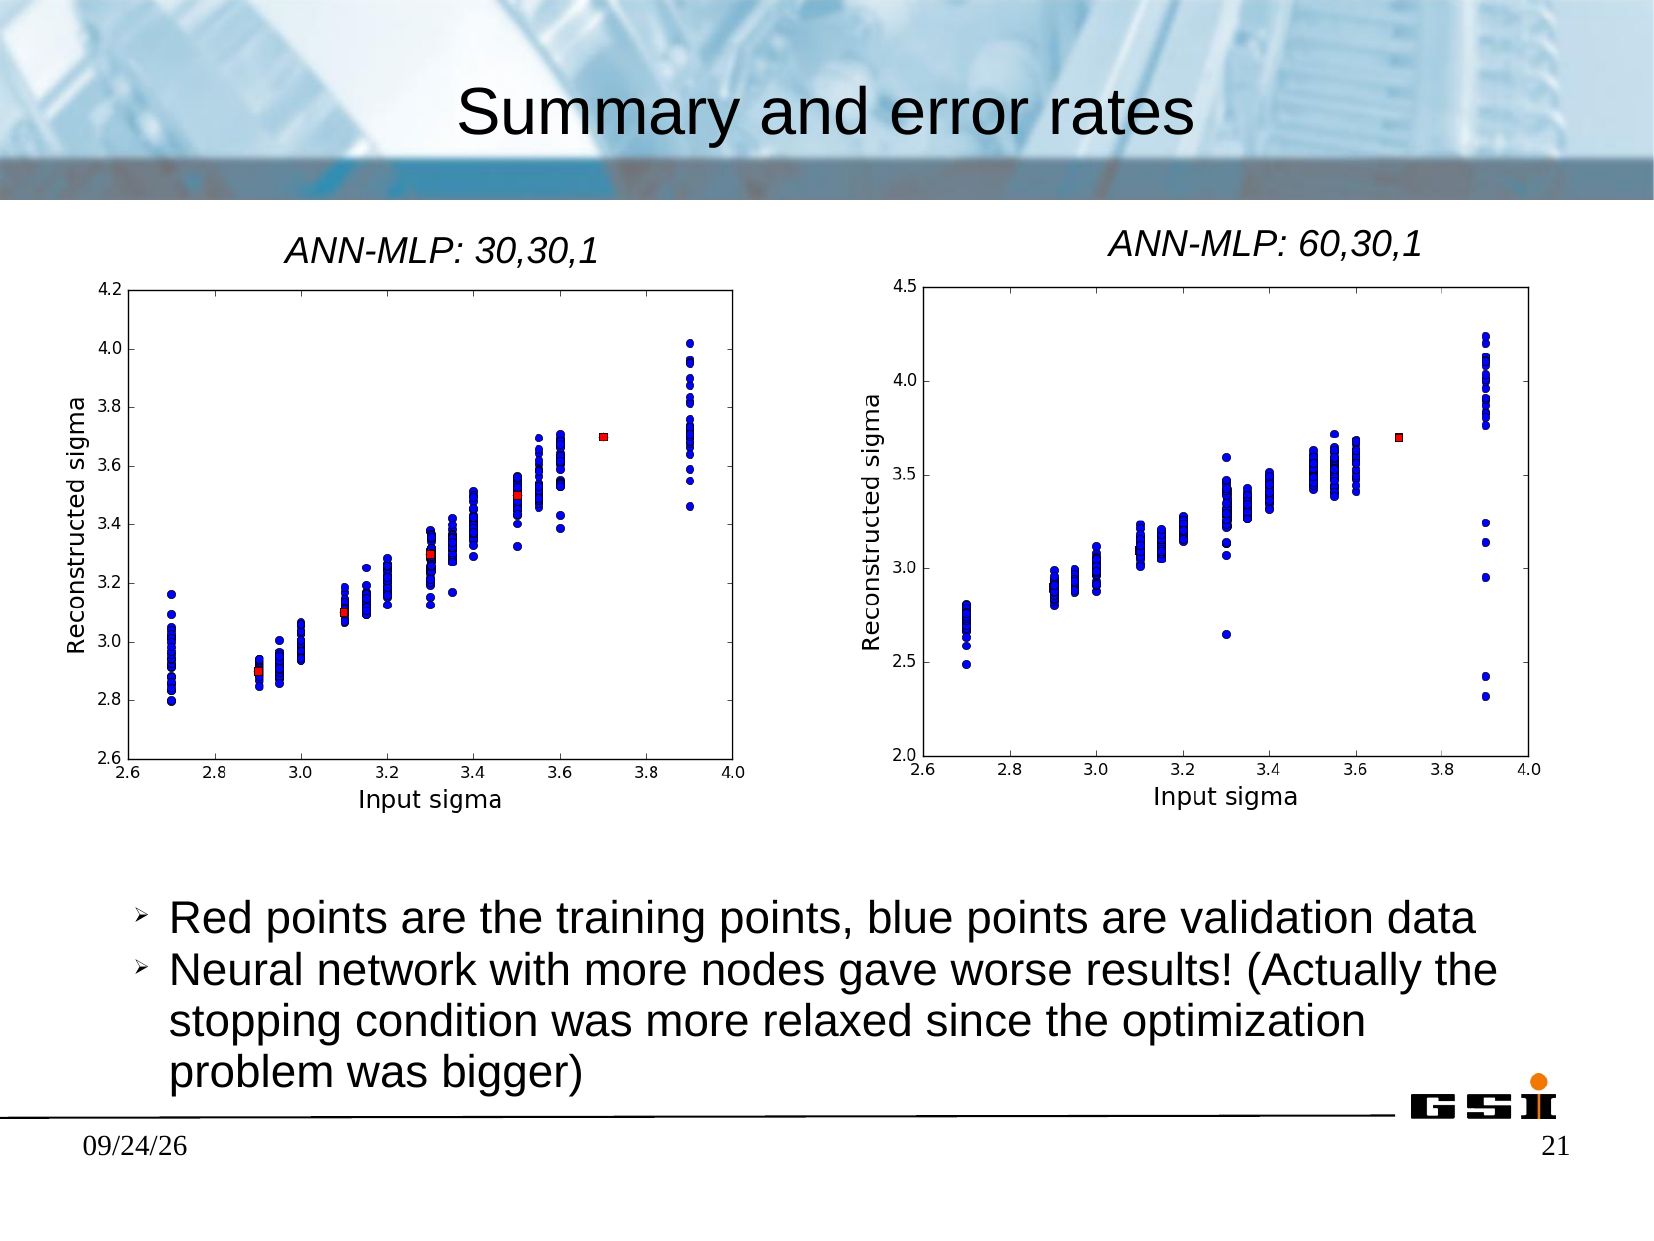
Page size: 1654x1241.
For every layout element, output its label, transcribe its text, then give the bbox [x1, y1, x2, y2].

title Summary and error rates [82, 8, 1571, 216]
picture [0, 0, 1654, 200]
text_box ANN-MLP: 30,30,1 [270, 222, 615, 280]
picture [30, 231, 810, 817]
text_box ANN-MLP: 60,30,1 [1094, 215, 1439, 272]
picture [1516, 1073, 1556, 1119]
text_box Red points are the training points, blue points are validation data Neural network with more nodes gave worse results! (Actually the stopping condition was more relaxed since the optimization problem was bigger) [118, 885, 1516, 1147]
picture [825, 228, 1606, 814]
